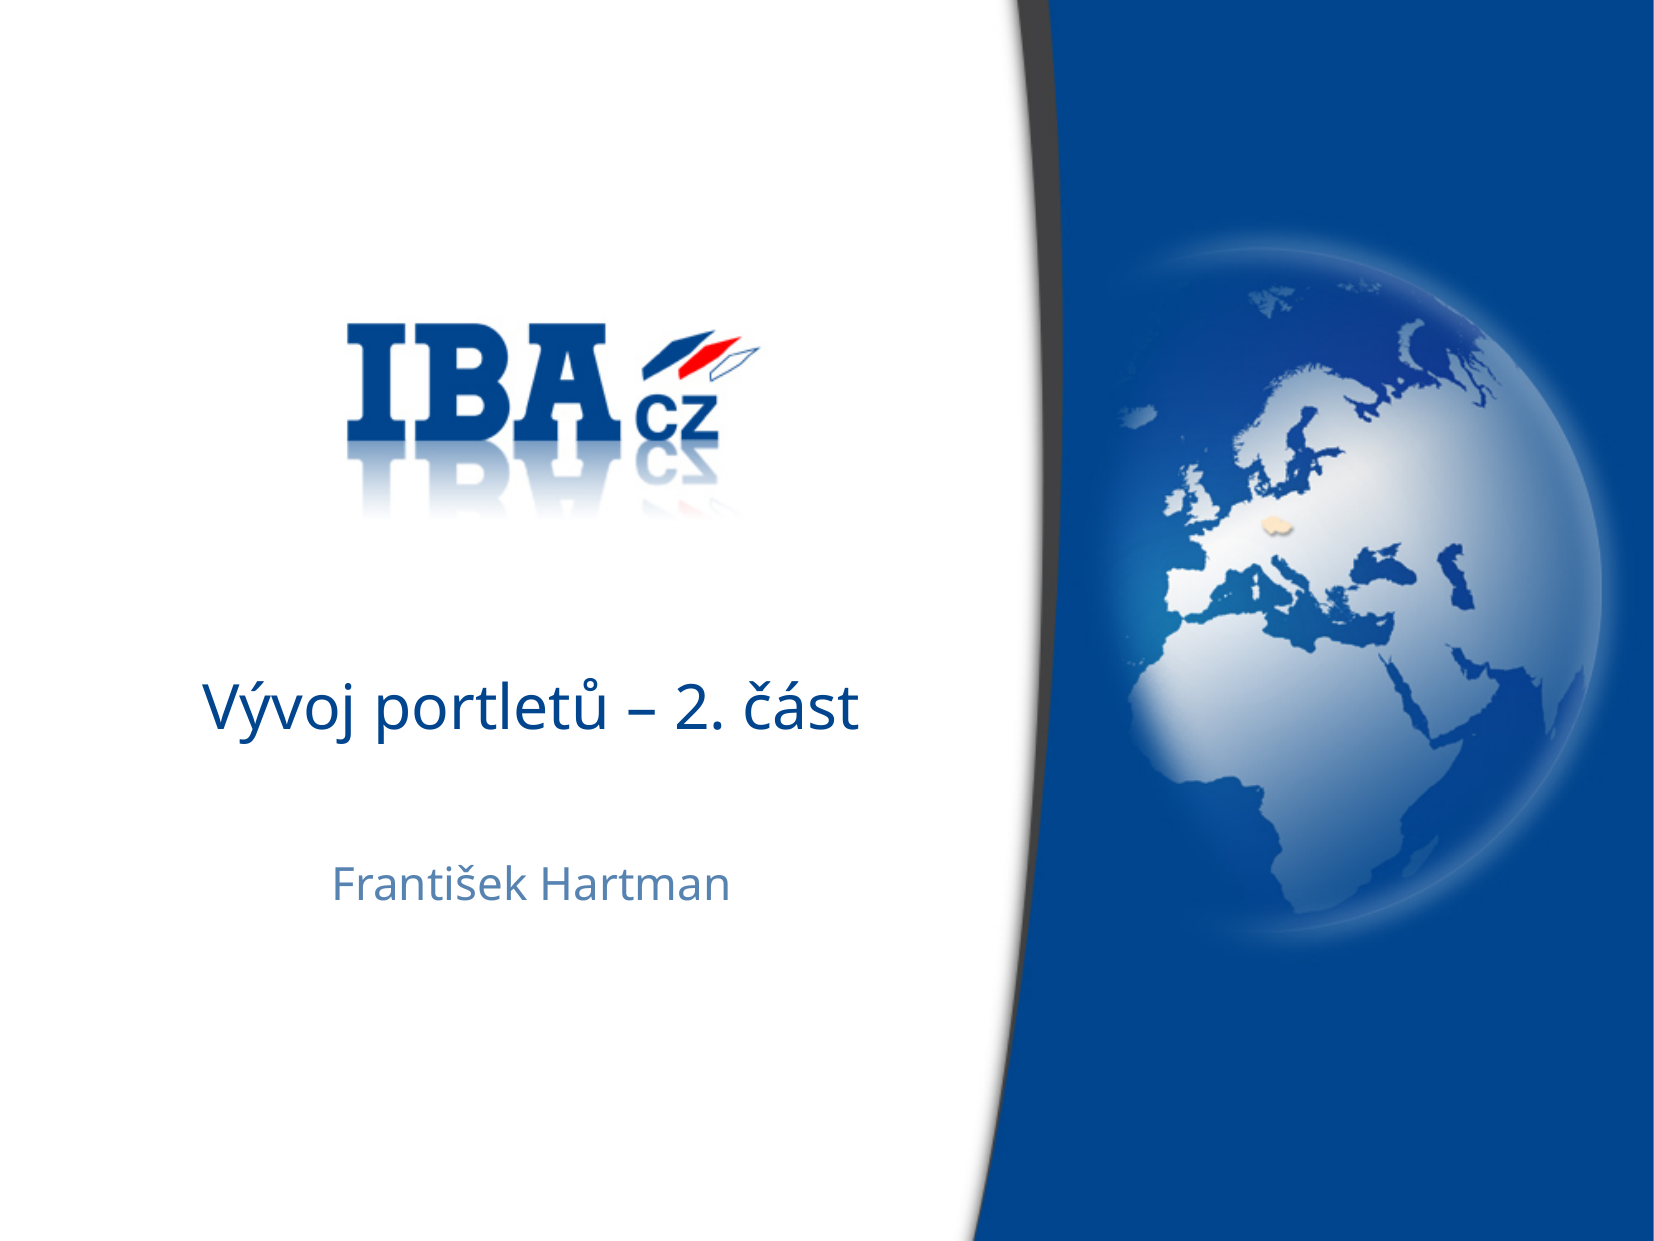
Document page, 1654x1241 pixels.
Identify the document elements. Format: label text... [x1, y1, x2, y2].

picture [0, 0, 1654, 1241]
subtitle František Hartman [59, 850, 1004, 916]
title Vývoj portletů – 2. část [59, 602, 1004, 810]
